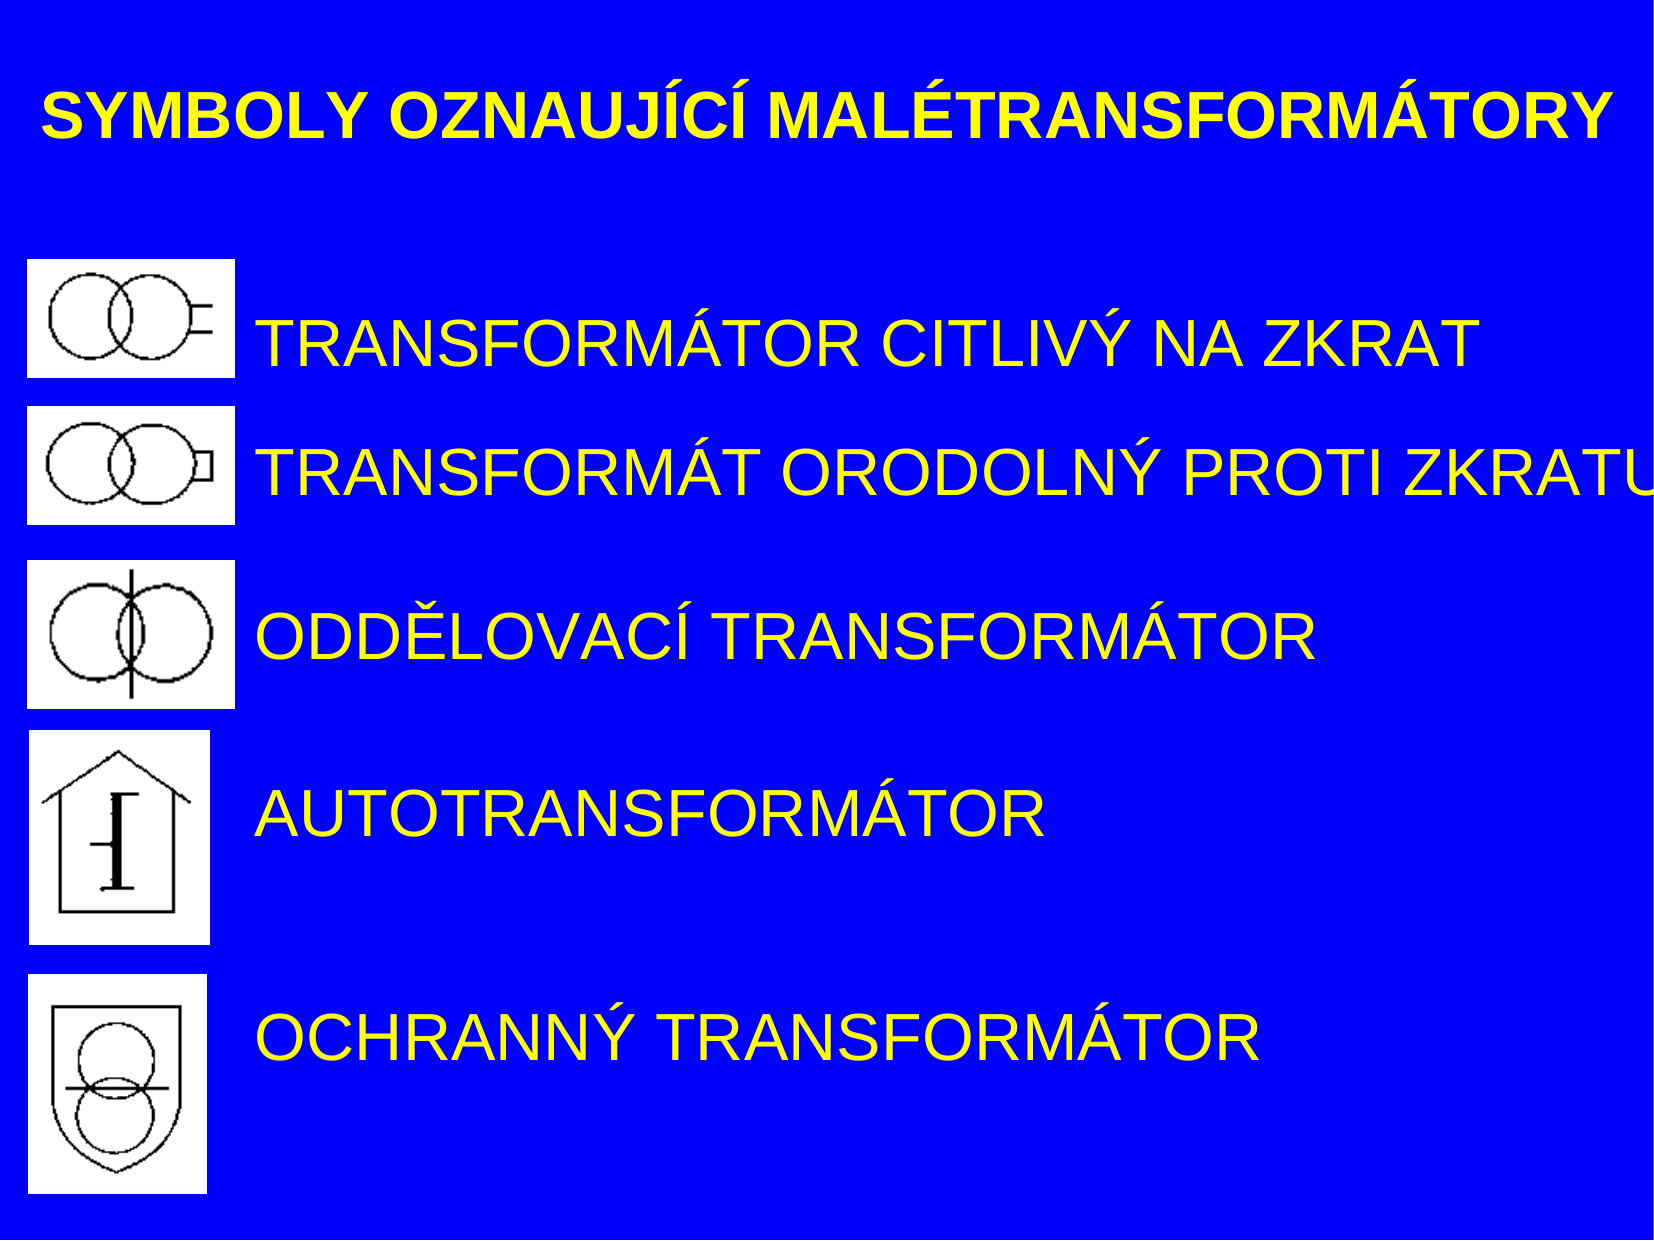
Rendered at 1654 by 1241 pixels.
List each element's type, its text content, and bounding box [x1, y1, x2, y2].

picture [29, 730, 210, 945]
picture [28, 974, 207, 1194]
picture [27, 259, 235, 378]
picture [27, 406, 235, 526]
picture [27, 560, 235, 709]
title SYMBOLY OZNAUJÍCÍ MALÉTRANSFORMÁTORY [1, 13, 1654, 206]
subtitle TRANSFORMÁTOR CITLIVÝ NA ZKRAT TRANSFORMÁT ORODOLNÝ PROTI ZKRATU ODDĚLOVACÍ TRANSFORMÁTOR AUTOTRANSFORMÁTOR OCHRANNÝ TRANSFORMÁTOR [236, 236, 1654, 1211]
